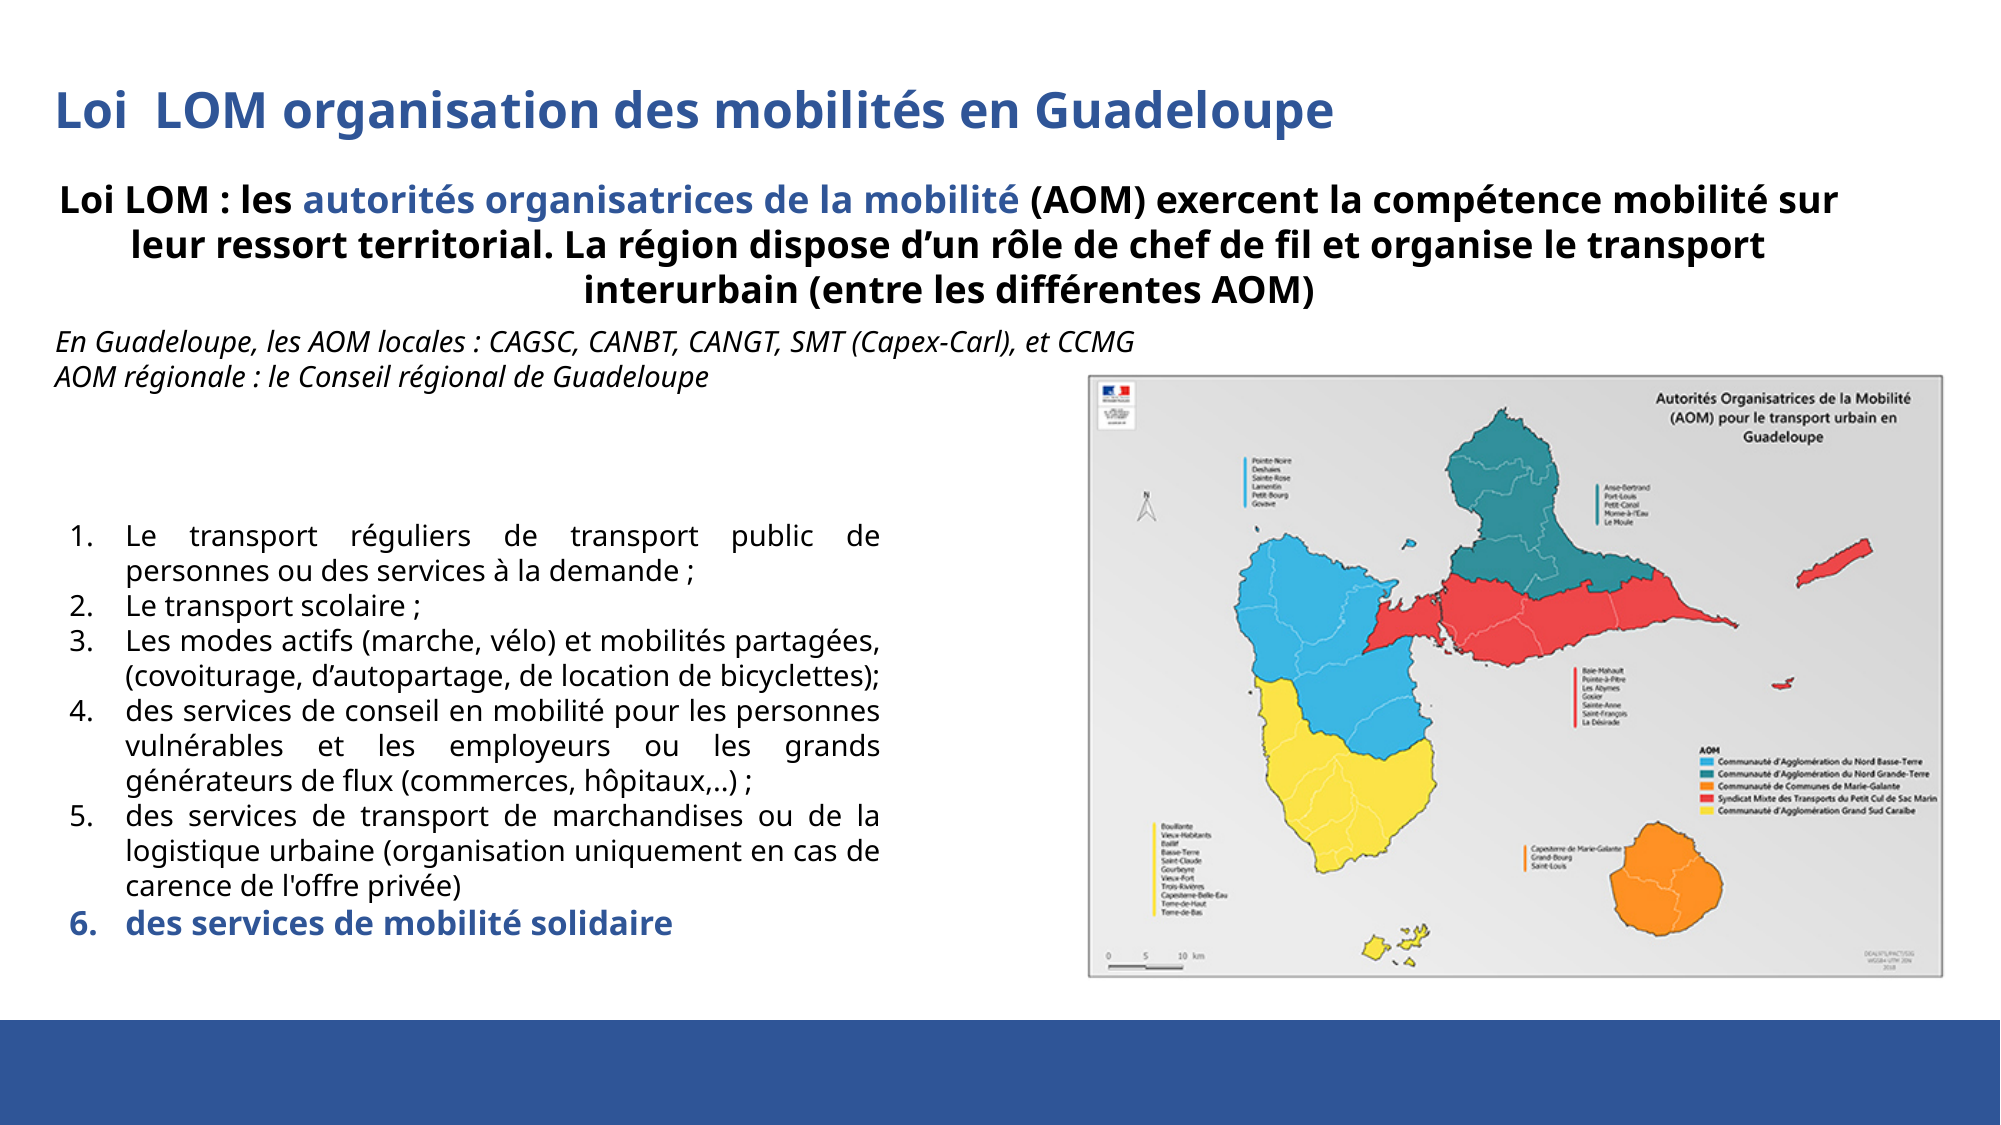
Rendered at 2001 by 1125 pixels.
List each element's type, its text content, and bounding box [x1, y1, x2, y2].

text_box Le transport réguliers de transport public de personnes ou des services à la demande ; Le transport scolaire ; Les modes actifs (marche, vélo) et mobilités partagées, (covoiturage, d’autopartage, de location de bicyclettes); des services de conseil en mobilité pour les personnes vulnérables et les employeurs ou les grands générateurs de flux (commerces, hôpitaux,..) ; des services de transport de marchandises ou de la logistique urbaine (organisation uniquement en cas de carence de l'offre privée) des services de mobilité solidaire [54, 465, 896, 990]
text_box [0, 1022, 2000, 1125]
text_box Loi LOM : les autorités organisatrices de la mobilité (AOM) exercent la compétence mobilité sur leur ressort territorial. La région dispose d’un rôle de chef de fil et organise le transport interurbain (entre les différentes AOM) [36, 168, 1863, 319]
text_box En Guadeloupe, les AOM locales : CAGSC, CANBT, CANGT, SMT (Capex-Carl), et CCMG AOM régionale : le Conseil régional de Guadeloupe [40, 316, 1867, 401]
text_box Loi LOM organisation des mobilités en Guadeloupe [54, 78, 1481, 132]
picture [1087, 374, 1946, 981]
